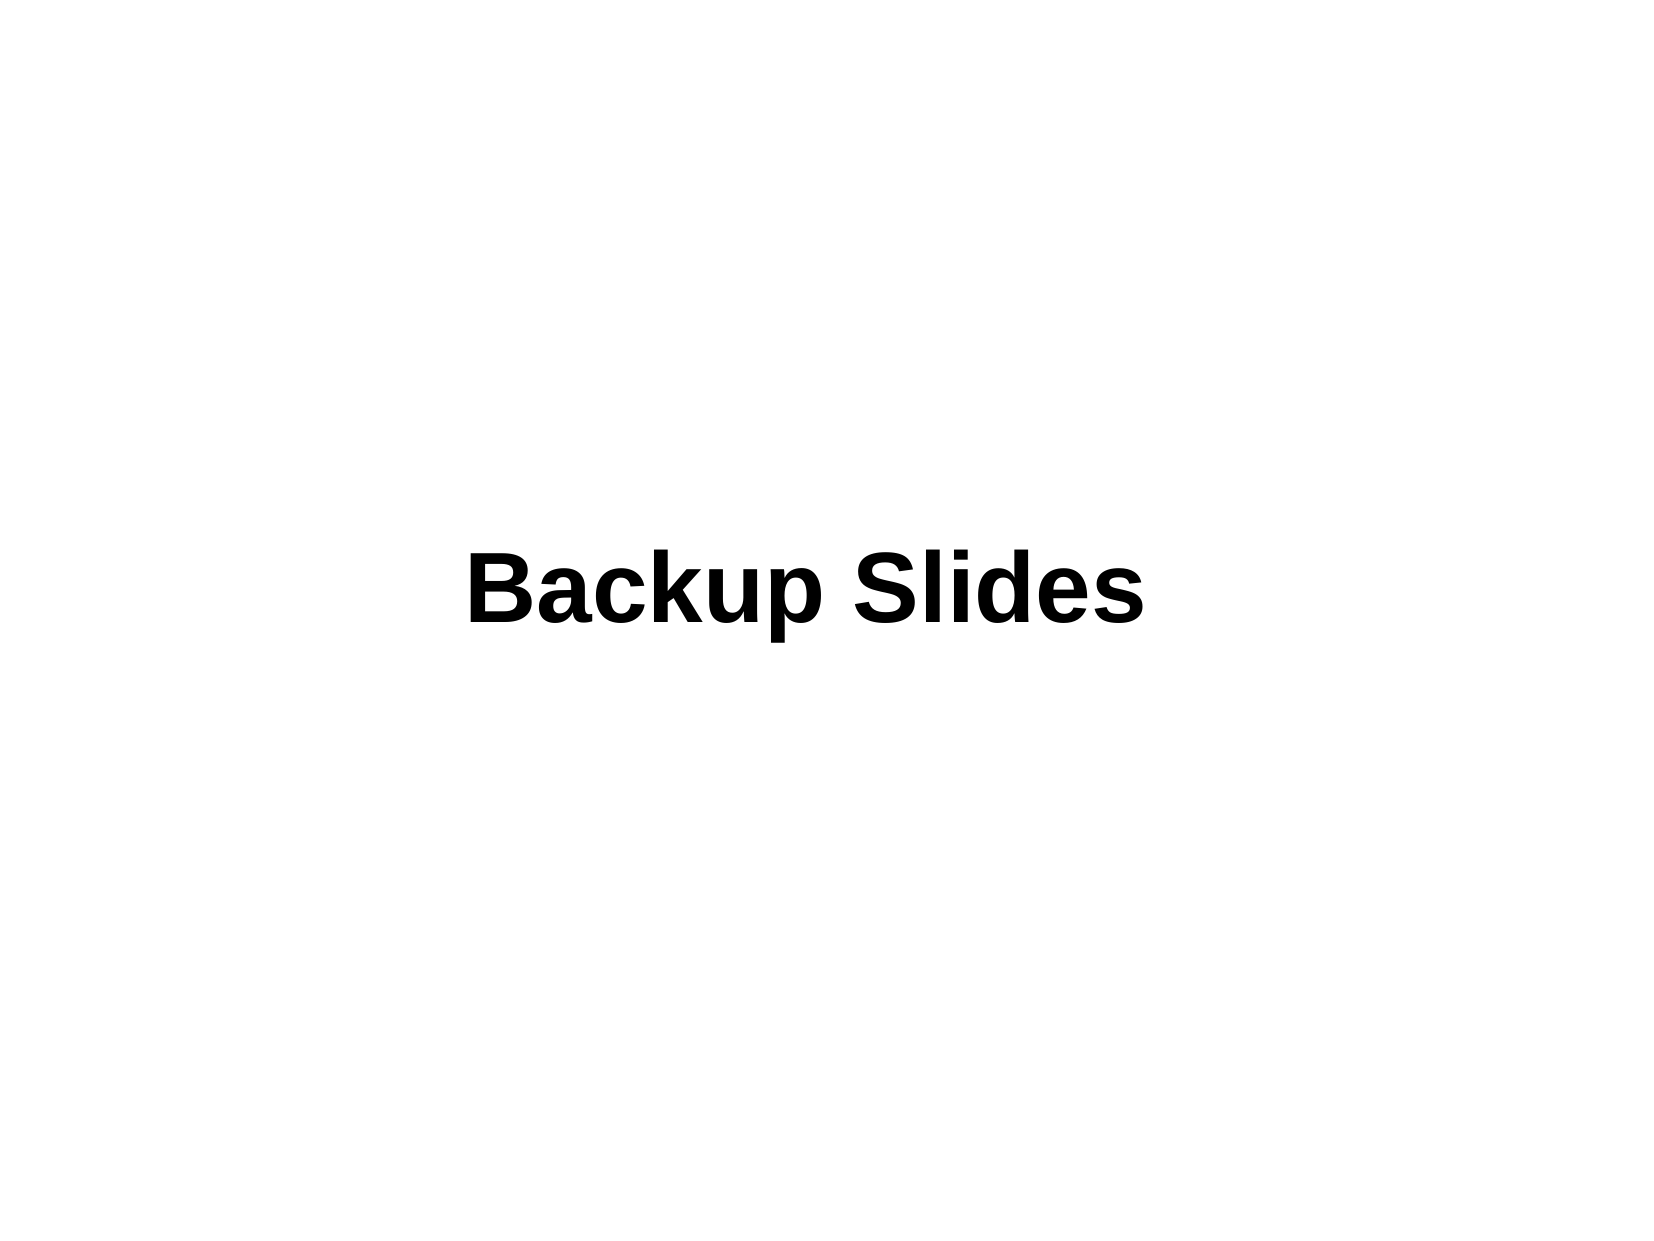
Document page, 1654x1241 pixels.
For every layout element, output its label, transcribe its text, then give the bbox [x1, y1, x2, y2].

text_box Backup Slides [450, 525, 1163, 691]
